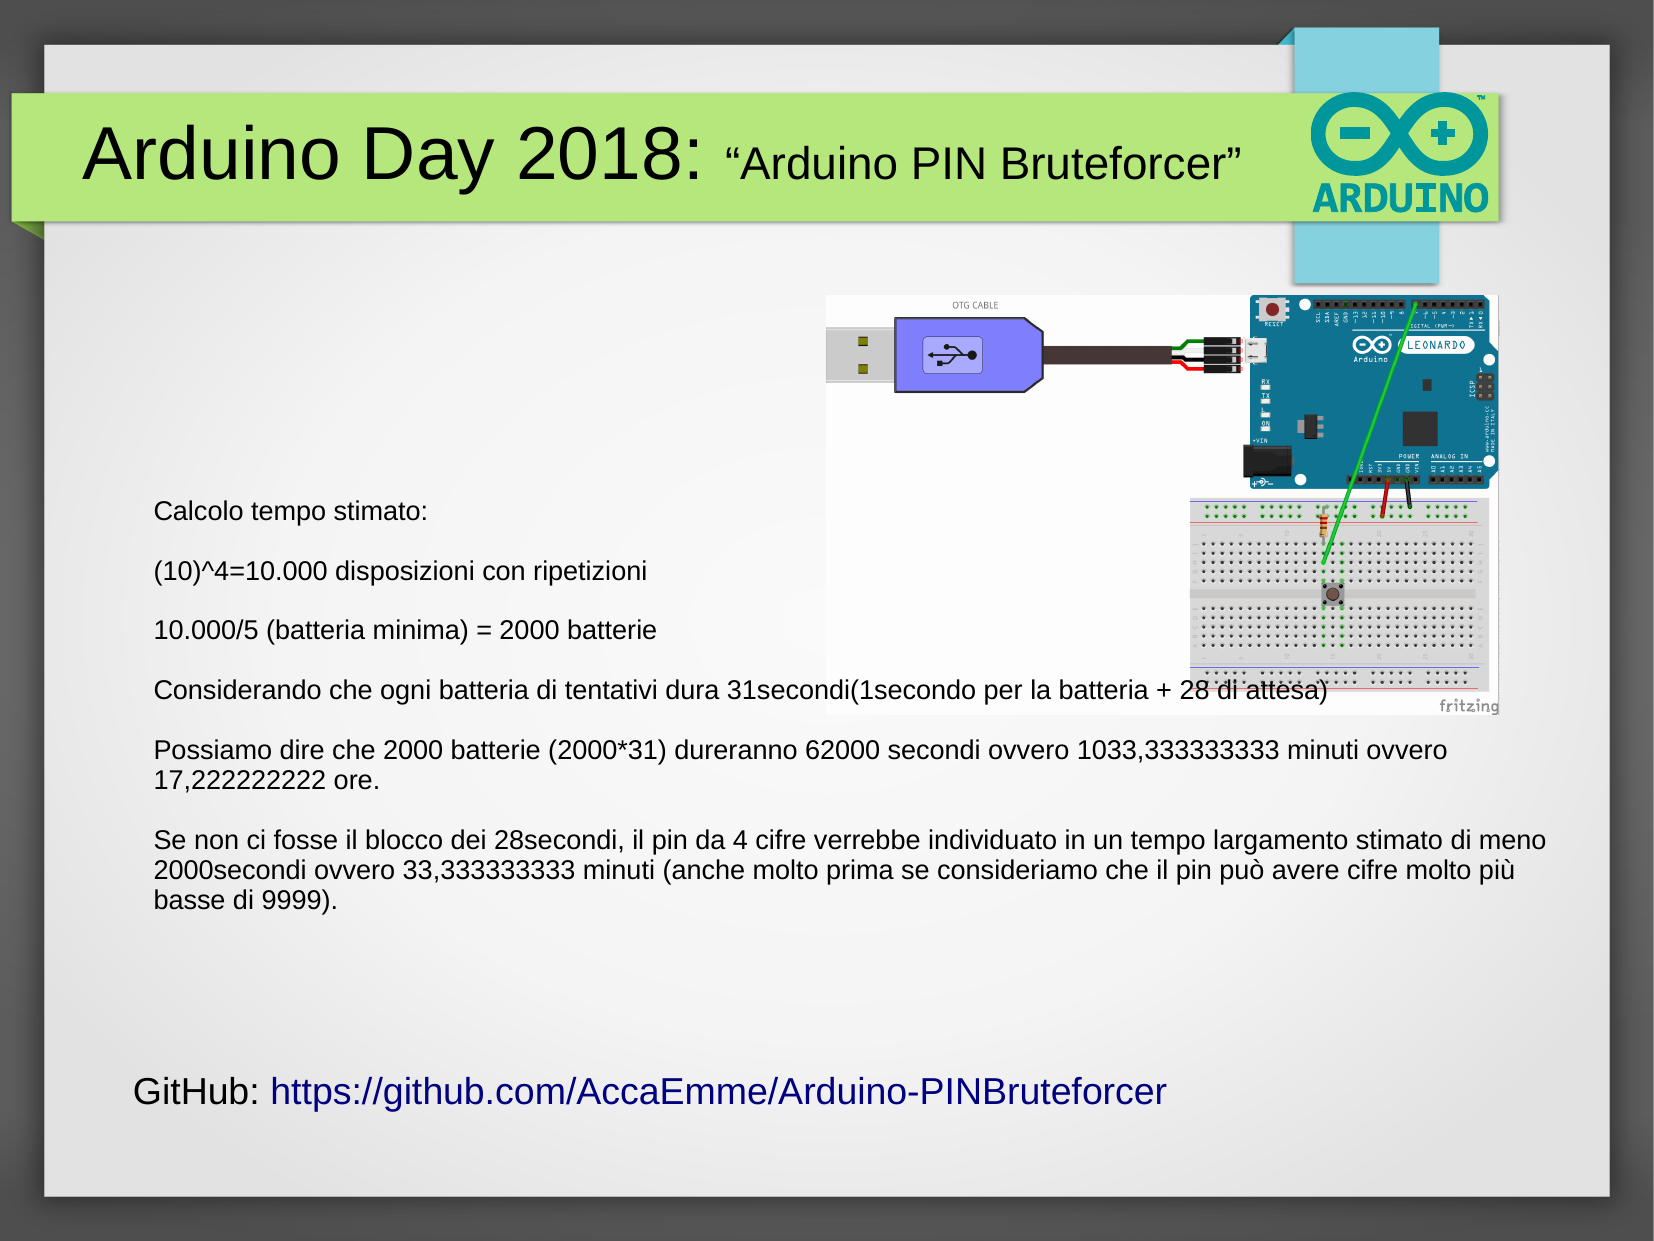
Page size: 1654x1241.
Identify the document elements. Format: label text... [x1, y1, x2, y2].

list Calcolo tempo stimato: (10)^4=10.000 disposizioni con ripetizioni 10.000/5 (batteria minima) = 2000 batterie Considerando che ogni batteria di tentativi dura 31secondi(1secondo per la batteria + 28 di attesa) Possiamo dire che 2000 batterie (2000*31) dureranno 62000 secondi ovvero 1033,333333333 minuti ovvero 17,222222222 ore. Se non ci fosse il blocco dei 28secondi, il pin da 4 cifre verrebbe individuato in un tempo largamento stimato di meno 2000secondi ovvero 33,333333333 minuti (anche molto prima se consideriamo che il pin può avere cifre molto più basse di 9999). [82, 496, 1571, 1015]
picture [0, 0, 1654, 1241]
text_box GitHub: https://github.com/AccaEmme/Arduino-PINBruteforcer [118, 1062, 1512, 1134]
title Arduino Day 2018: “Arduino PIN Bruteforcer” [82, 94, 1264, 213]
